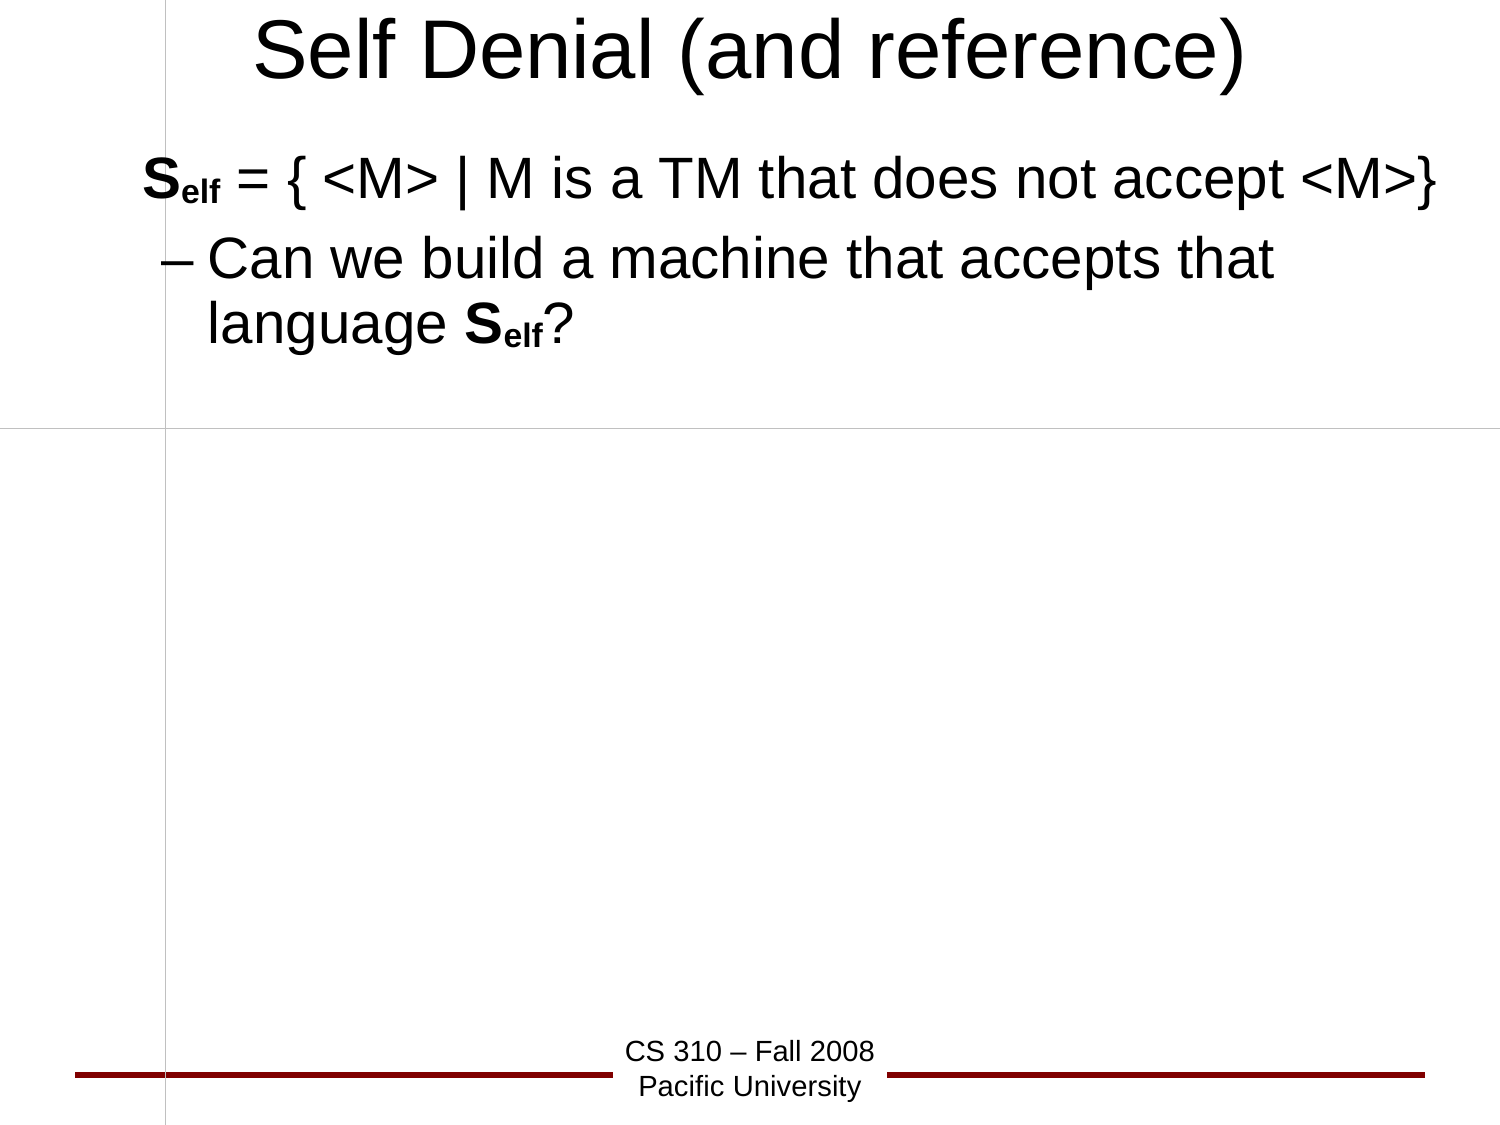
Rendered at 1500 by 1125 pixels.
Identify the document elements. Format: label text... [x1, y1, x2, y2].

list Self = { <M> | M is a TM that does not accept <M>} Can we build a machine that accepts that language Self? [86, 146, 1459, 986]
title Self Denial (and reference) [112, 0, 1388, 101]
